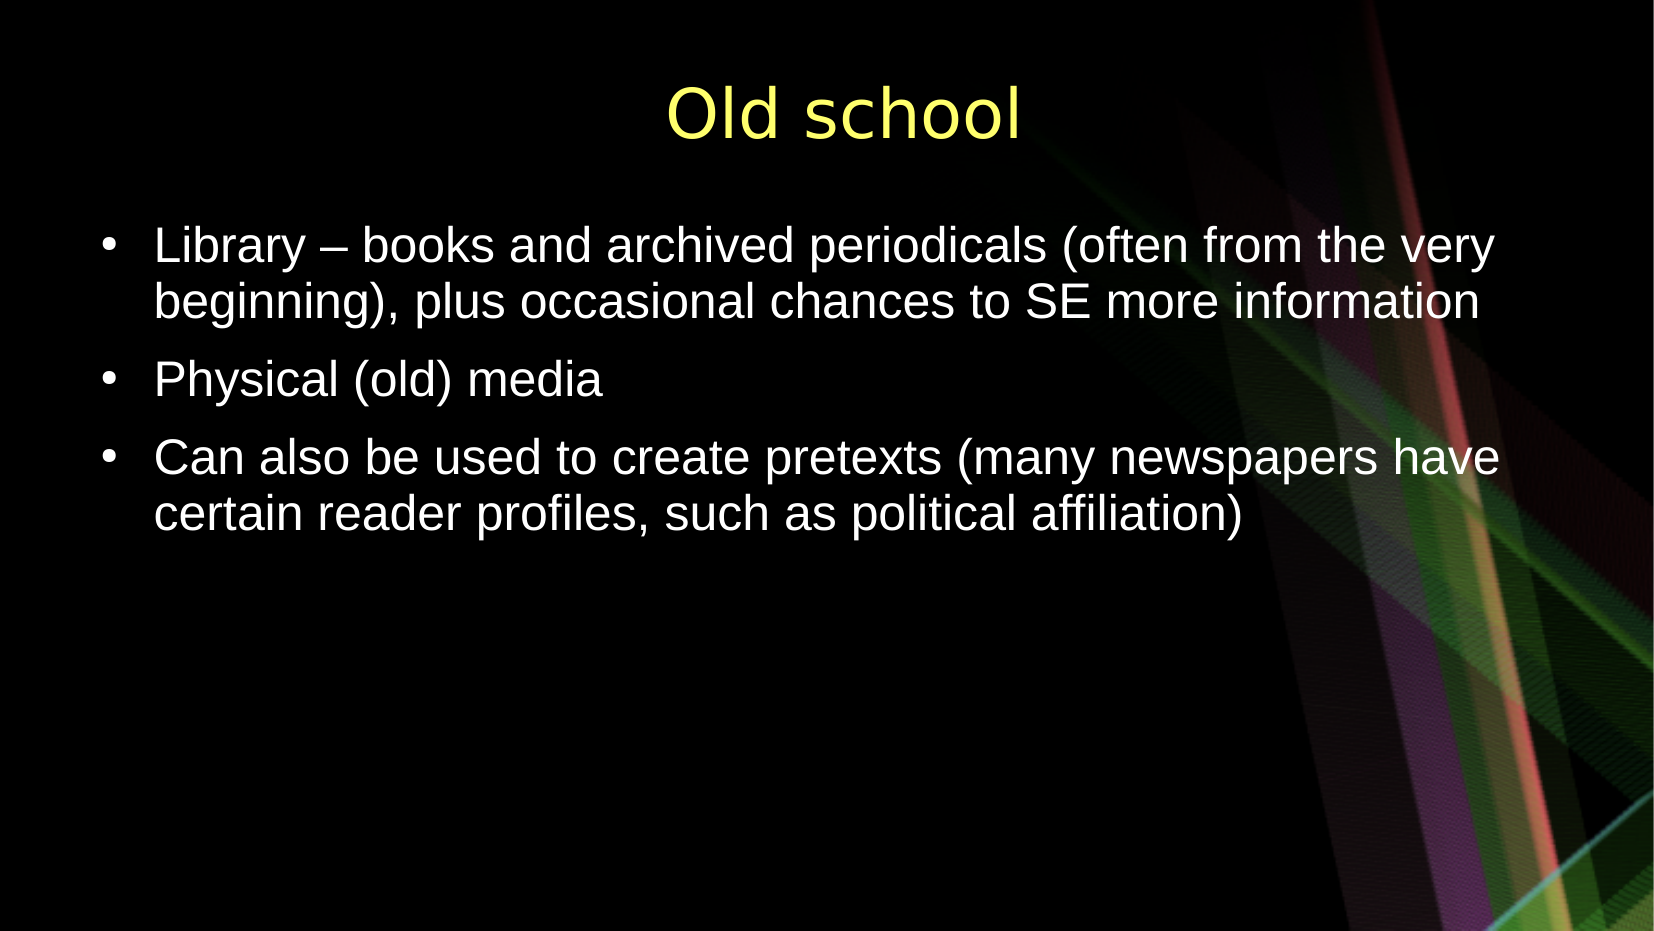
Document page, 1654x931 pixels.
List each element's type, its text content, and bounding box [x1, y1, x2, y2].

picture [0, 0, 1654, 931]
title Old school [82, 37, 1607, 193]
list Library – books and archived periodicals (often from the very beginning), plus occasional chances to SE more information Physical (old) media Can also be used to create pretexts (many newspapers have certain reader profiles, such as political affiliation) [82, 217, 1607, 898]
